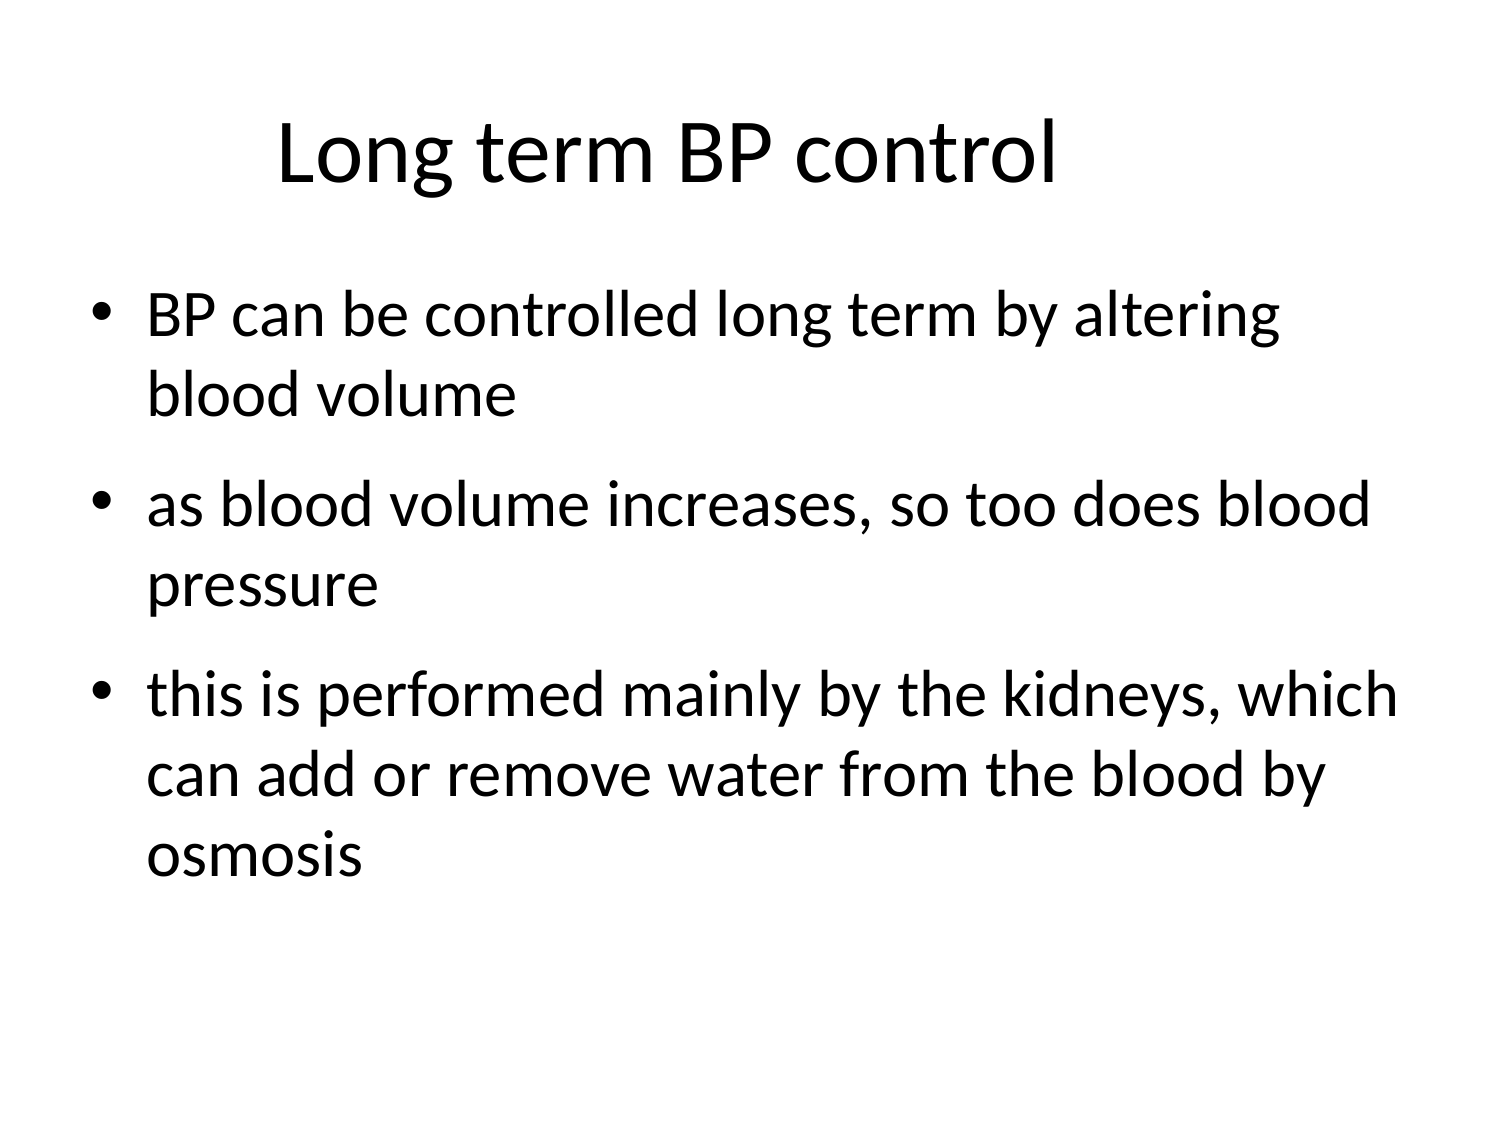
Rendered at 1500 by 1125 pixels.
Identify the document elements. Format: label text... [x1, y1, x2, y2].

title Long term BP control [75, 52, 1263, 240]
list BP can be controlled long term by altering blood volume as blood volume increases, so too does blood pressure this is performed mainly by the kidneys, which can add or remove water from the blood by osmosis [75, 262, 1425, 1005]
